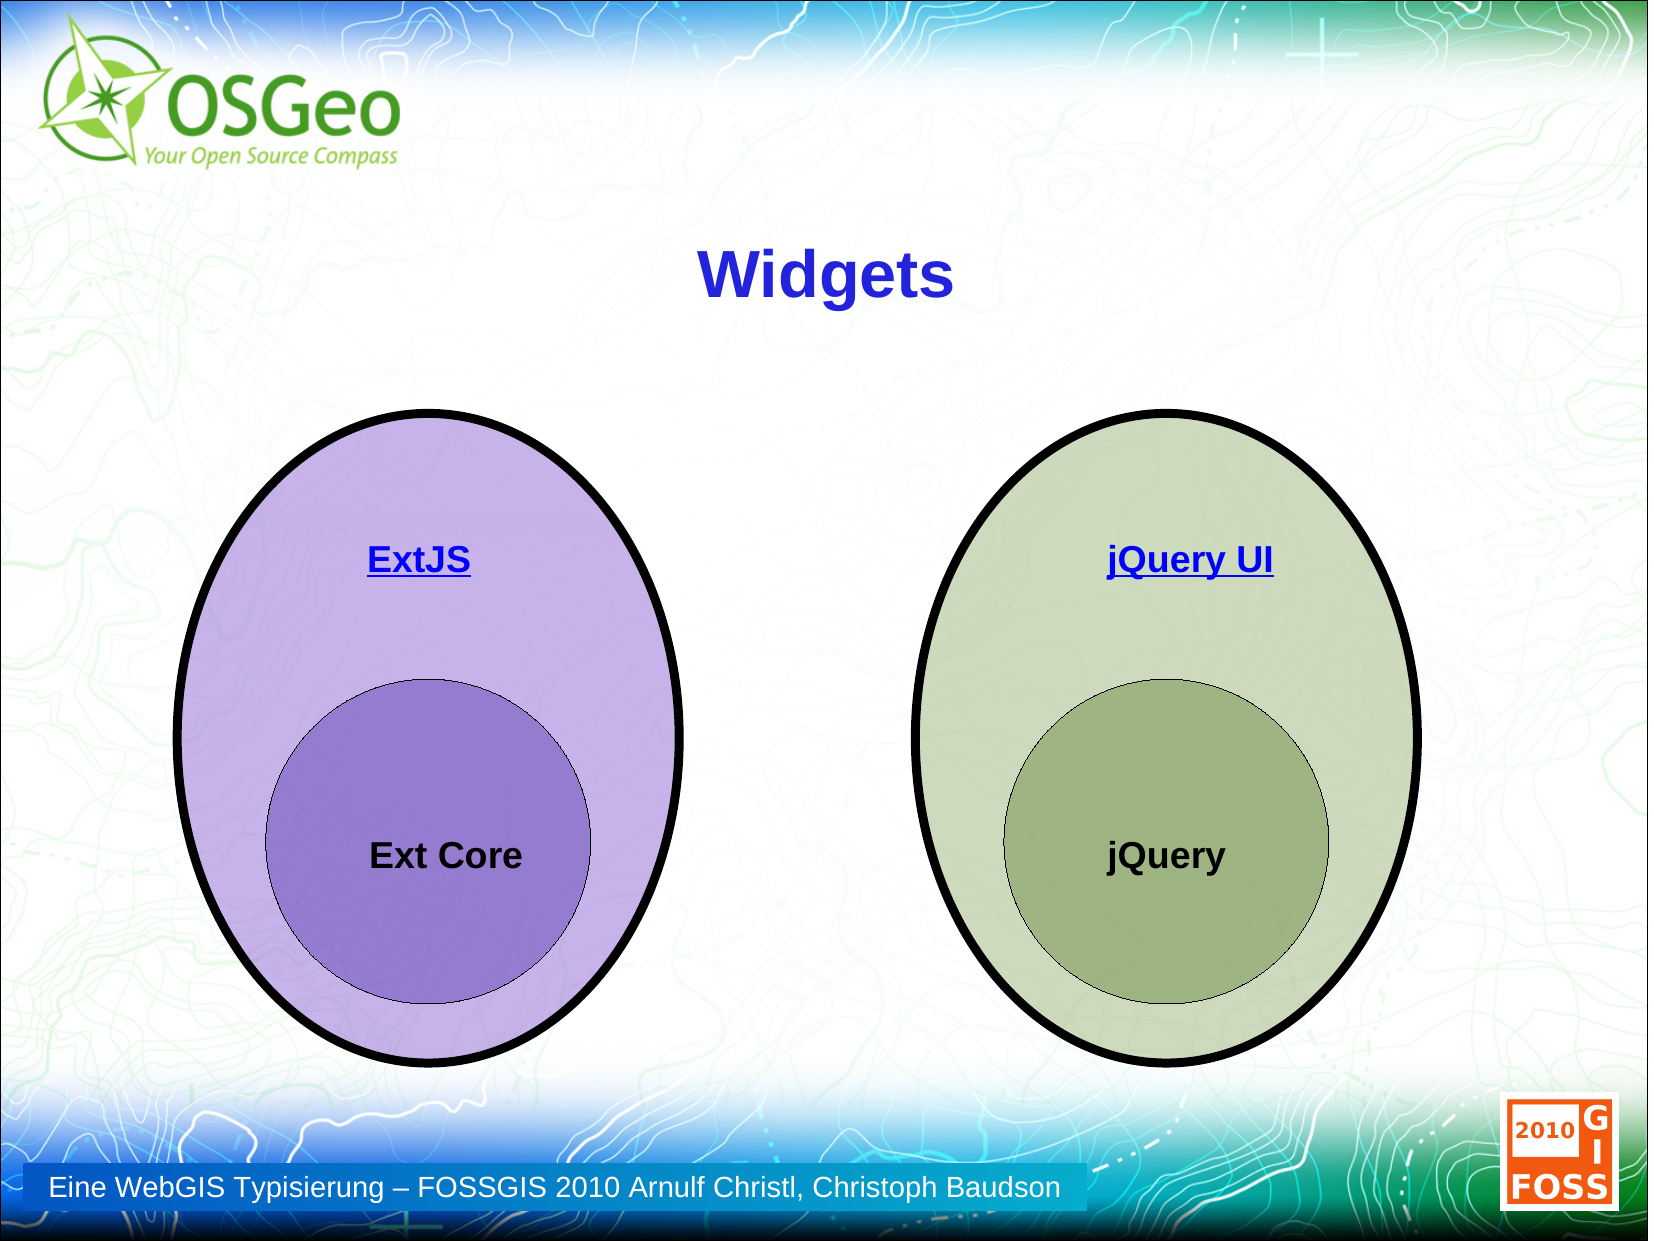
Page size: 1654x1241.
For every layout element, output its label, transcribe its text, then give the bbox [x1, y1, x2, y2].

picture [1, 1, 1647, 1240]
title Widgets [82, 208, 1571, 342]
text_box [177, 413, 680, 1064]
text_box ExtJS [352, 531, 532, 607]
text_box [915, 413, 1418, 1064]
text_box Ext Core [354, 826, 538, 891]
text_box jQuery UI [1092, 531, 1289, 595]
text_box jQuery [1092, 826, 1241, 891]
